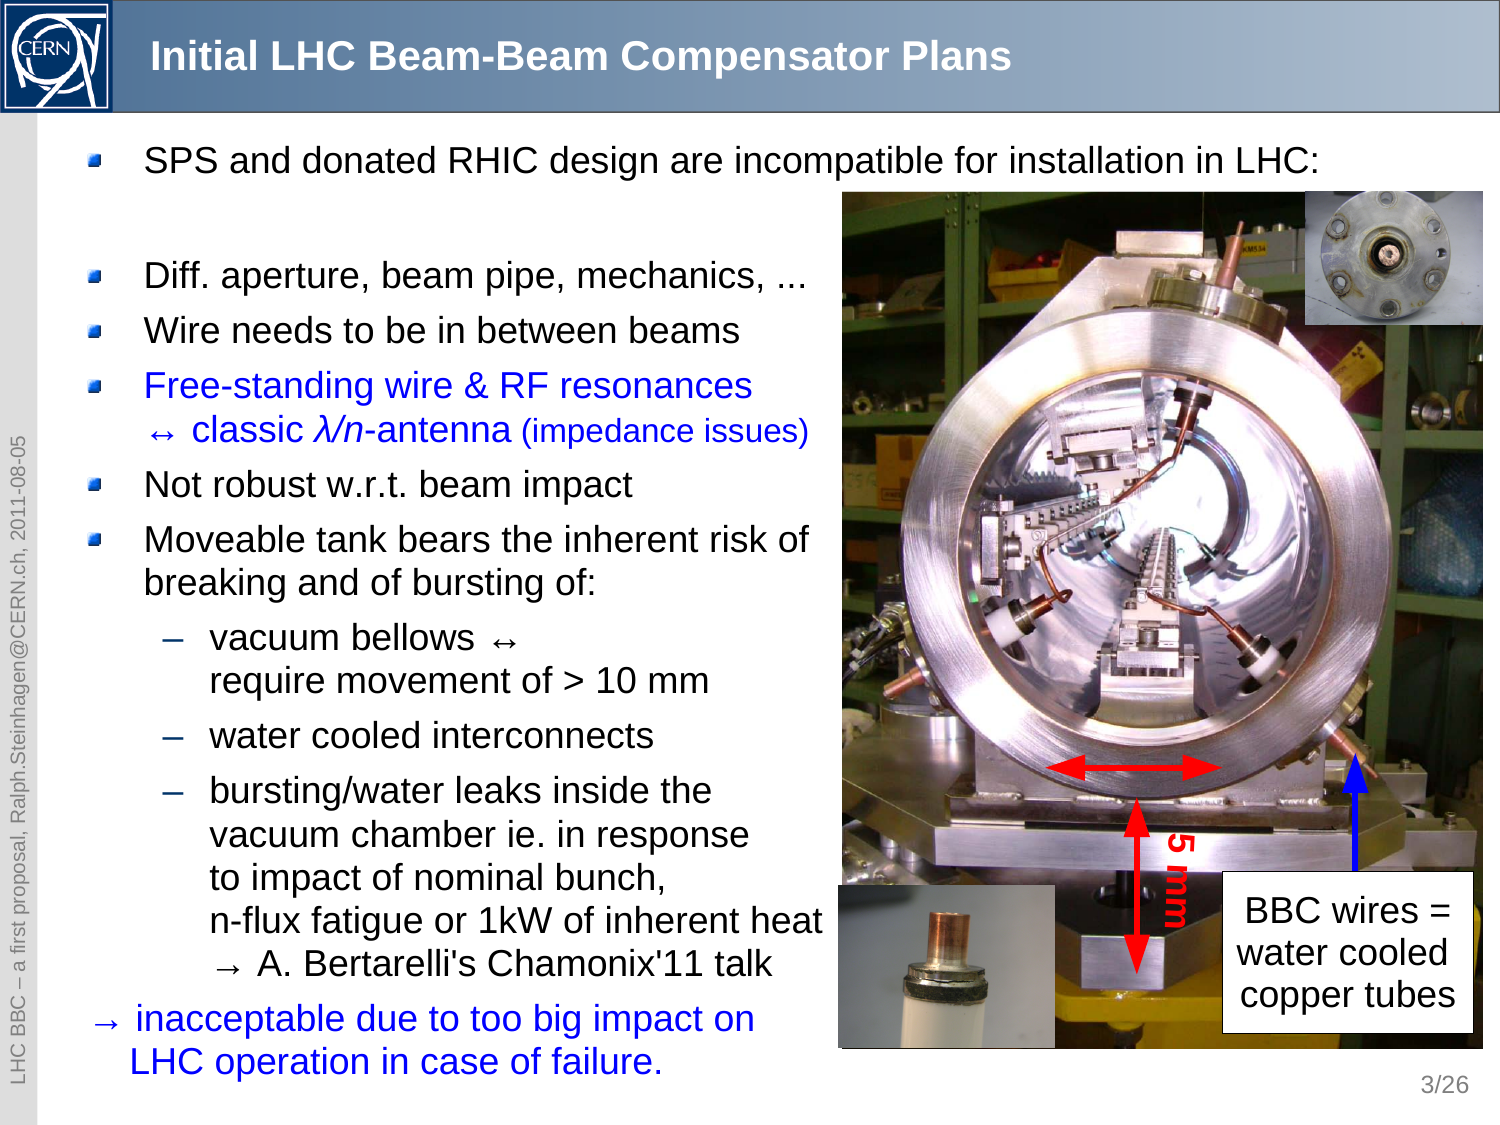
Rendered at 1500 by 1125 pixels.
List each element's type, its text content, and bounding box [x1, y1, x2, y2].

title Initial LHC Beam-Beam Compensator Plans [150, 0, 1359, 113]
text_box 5 mm [1148, 816, 1212, 947]
picture [838, 191, 1483, 1049]
list SPS and donated RHIC design are incompatible for installation in LHC: Diff. aperture, beam pipe, mechanics, ... Wire needs to be in between beams Free-standing wire & RF resonances ↔ classic λ/n-antenna (impedance issues) Not robust w.r.t. beam impact Moveable tank bears the inherent risk of breaking and of bursting of: vacuum bellows ↔ require movement of > 10 mm water cooled interconnects bursting/water leaks inside the vacuum chamber ie. in response to impact of nominal bunch, n-flux fatigue or 1kW of inherent heat → A. Bertarelli's Chamonix'11 talk → inacceptable due to too big impact on LHC operation in case of failure. [87, 137, 1438, 1084]
text_box BBC wires = water cooled copper tubes [1222, 871, 1474, 1034]
picture [0, 0, 113, 113]
